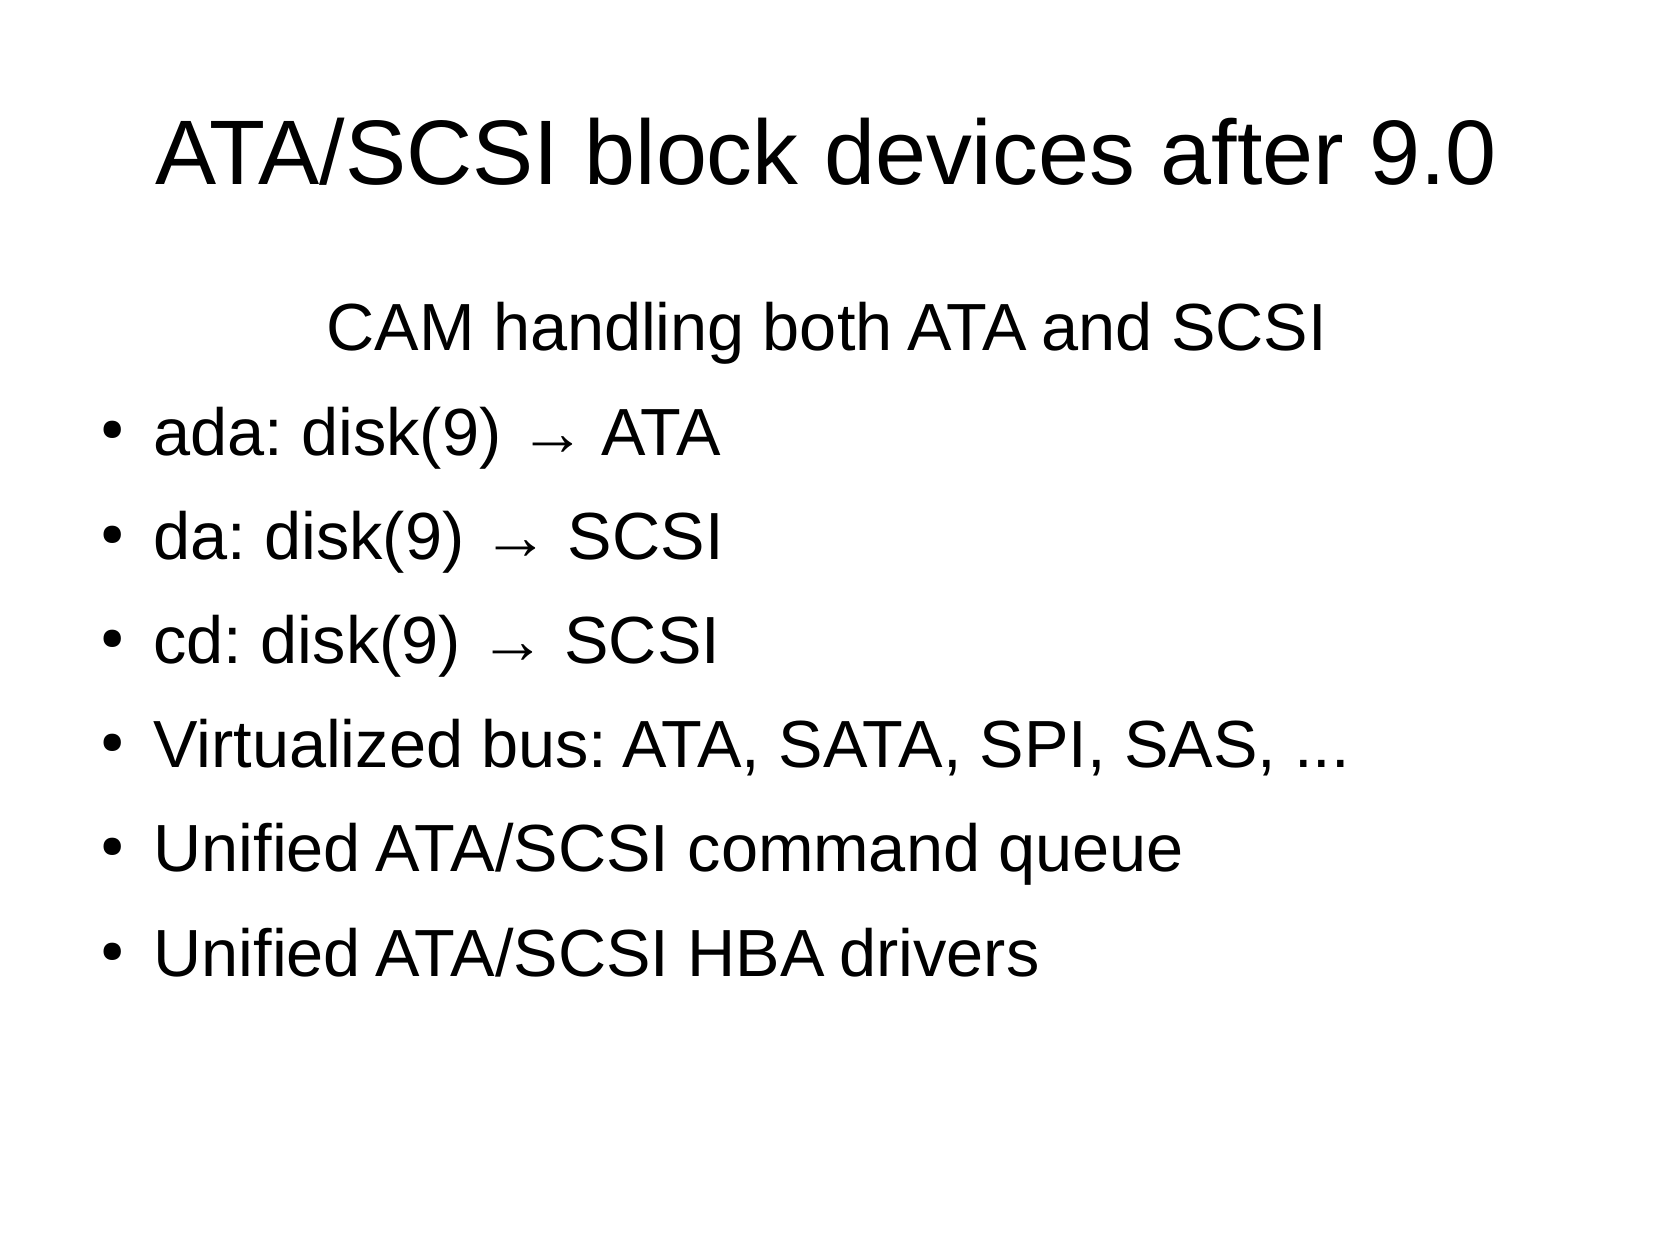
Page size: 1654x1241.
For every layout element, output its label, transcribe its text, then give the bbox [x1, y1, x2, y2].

list CAM handling both ATA and SCSI ada: disk(9) → ATA da: disk(9) → SCSI cd: disk(9) → SCSI Virtualized bus: ATA, SATA, SPI, SAS, ... Unified ATA/SCSI command queue Unified ATA/SCSI HBA drivers [82, 290, 1571, 1109]
title ATA/SCSI block devices after 9.0 [82, 49, 1571, 257]
